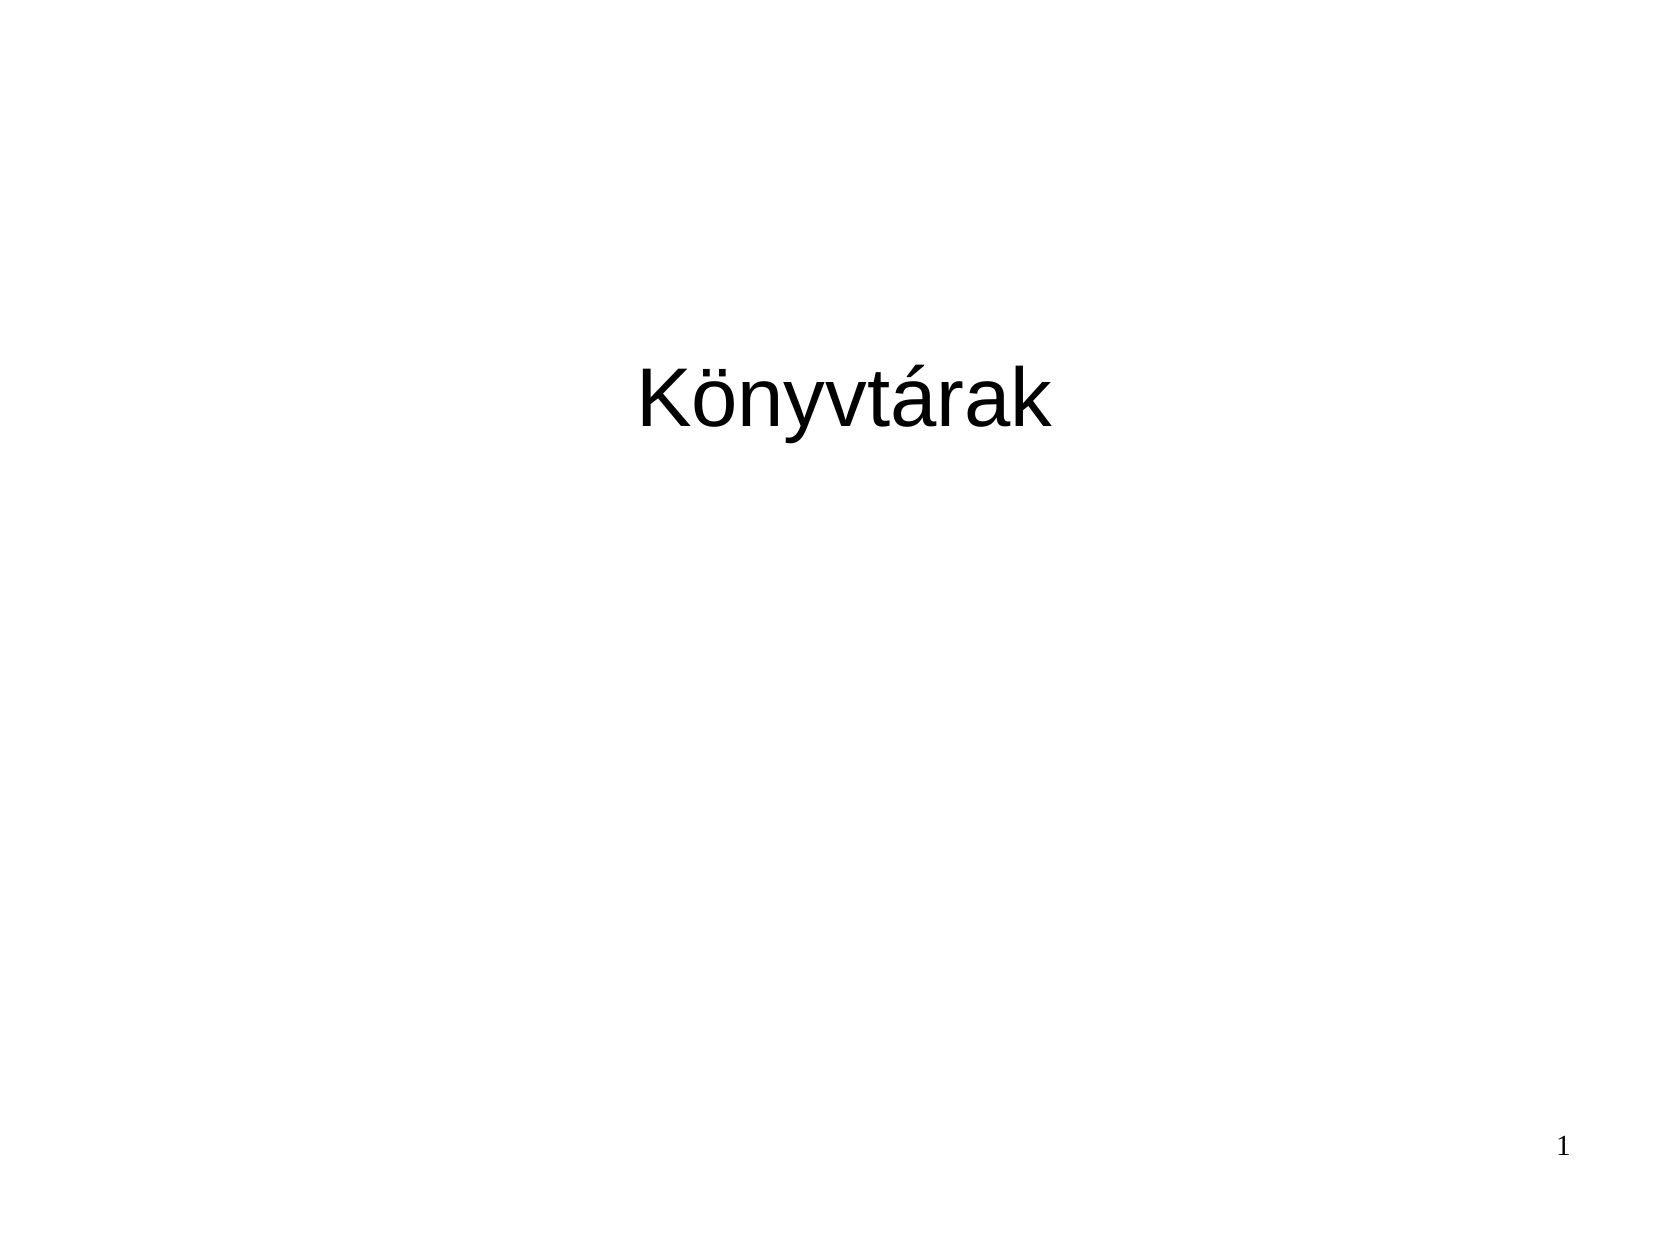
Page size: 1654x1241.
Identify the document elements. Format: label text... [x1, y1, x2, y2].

title Könyvtárak [124, 290, 1530, 497]
